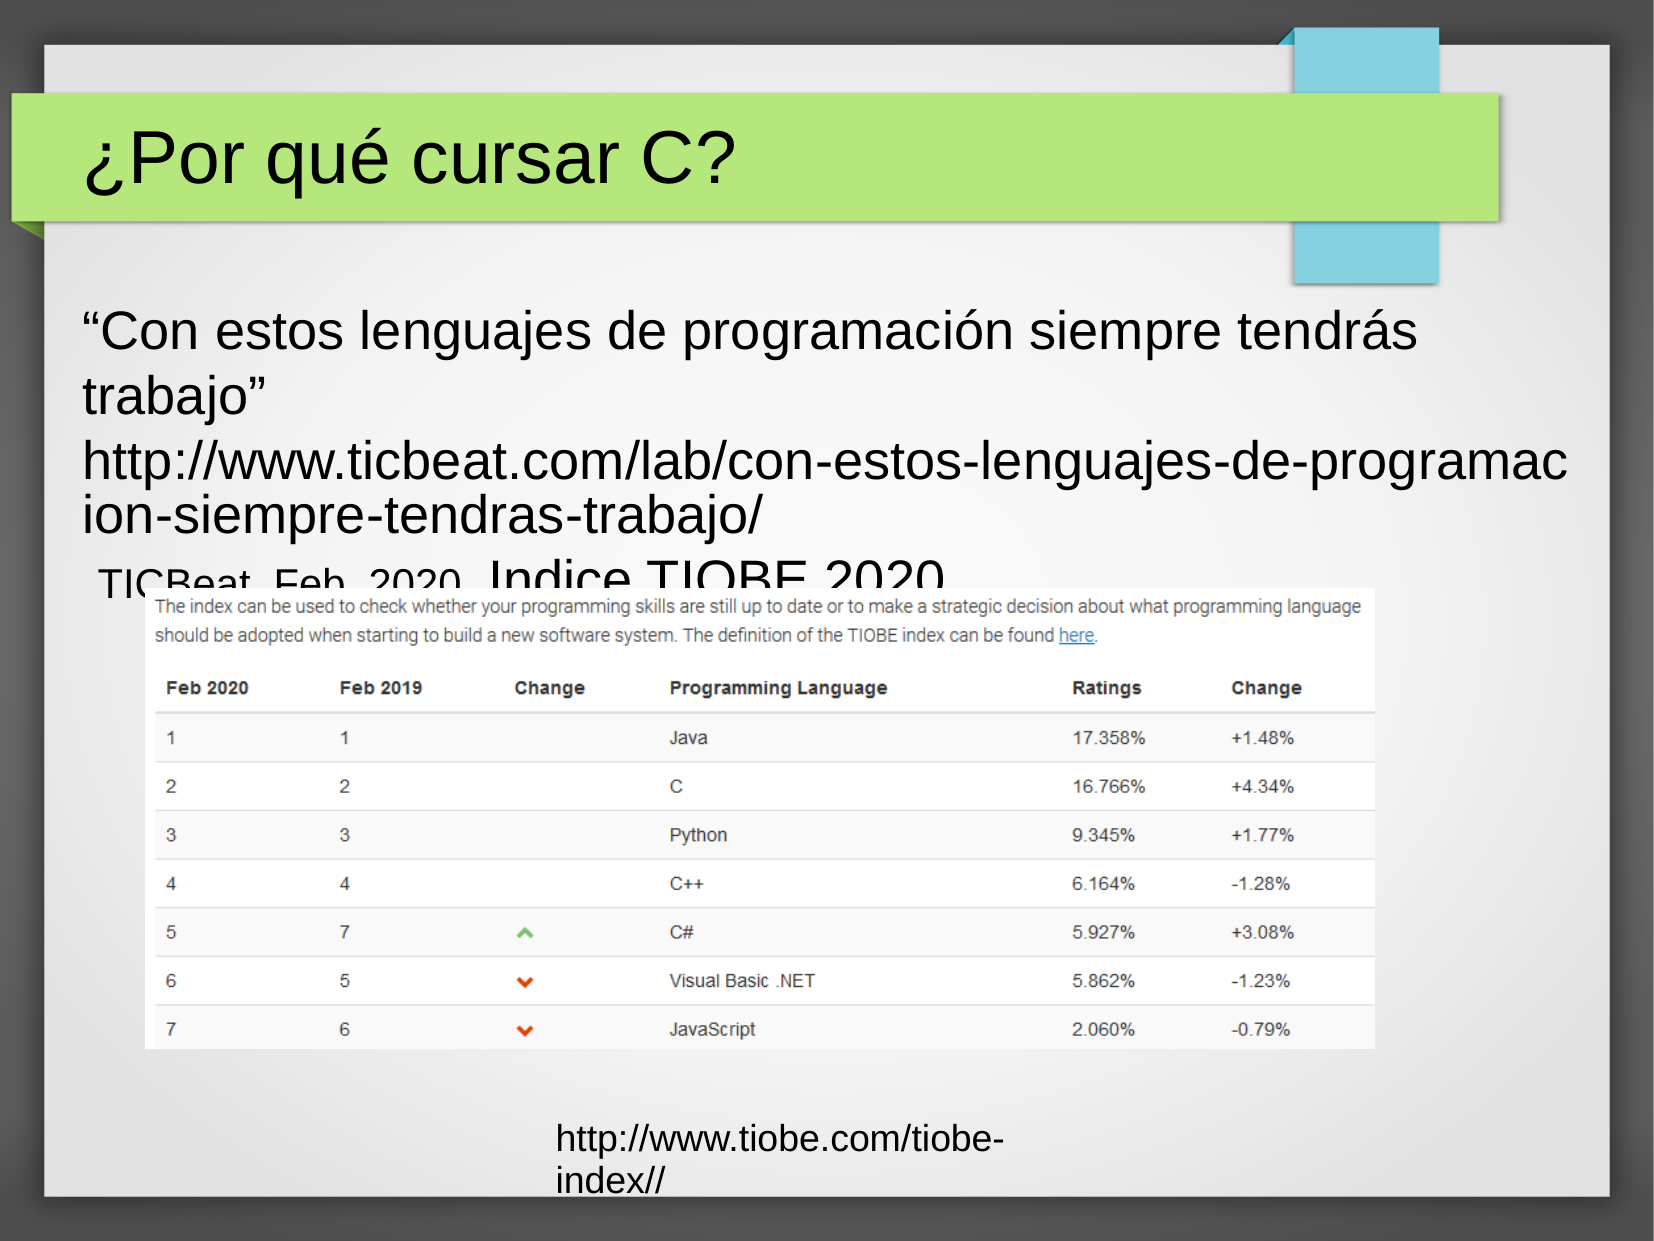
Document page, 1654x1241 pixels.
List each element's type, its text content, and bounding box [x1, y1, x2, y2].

title ¿Por qué cursar C? [82, 94, 1264, 213]
list “Con estos lenguajes de programación siempre tendrás trabajo” http://www.ticbeat.com/lab/con-estos-lenguajes-de-programacion-siempre-tendras-trabajo/ TICBeat, Feb. 2020. Indice TIOBE 2020. [82, 295, 1571, 1015]
picture [145, 588, 1375, 1049]
text_box http://www.tiobe.com/tiobe-index// [540, 1109, 1131, 1167]
